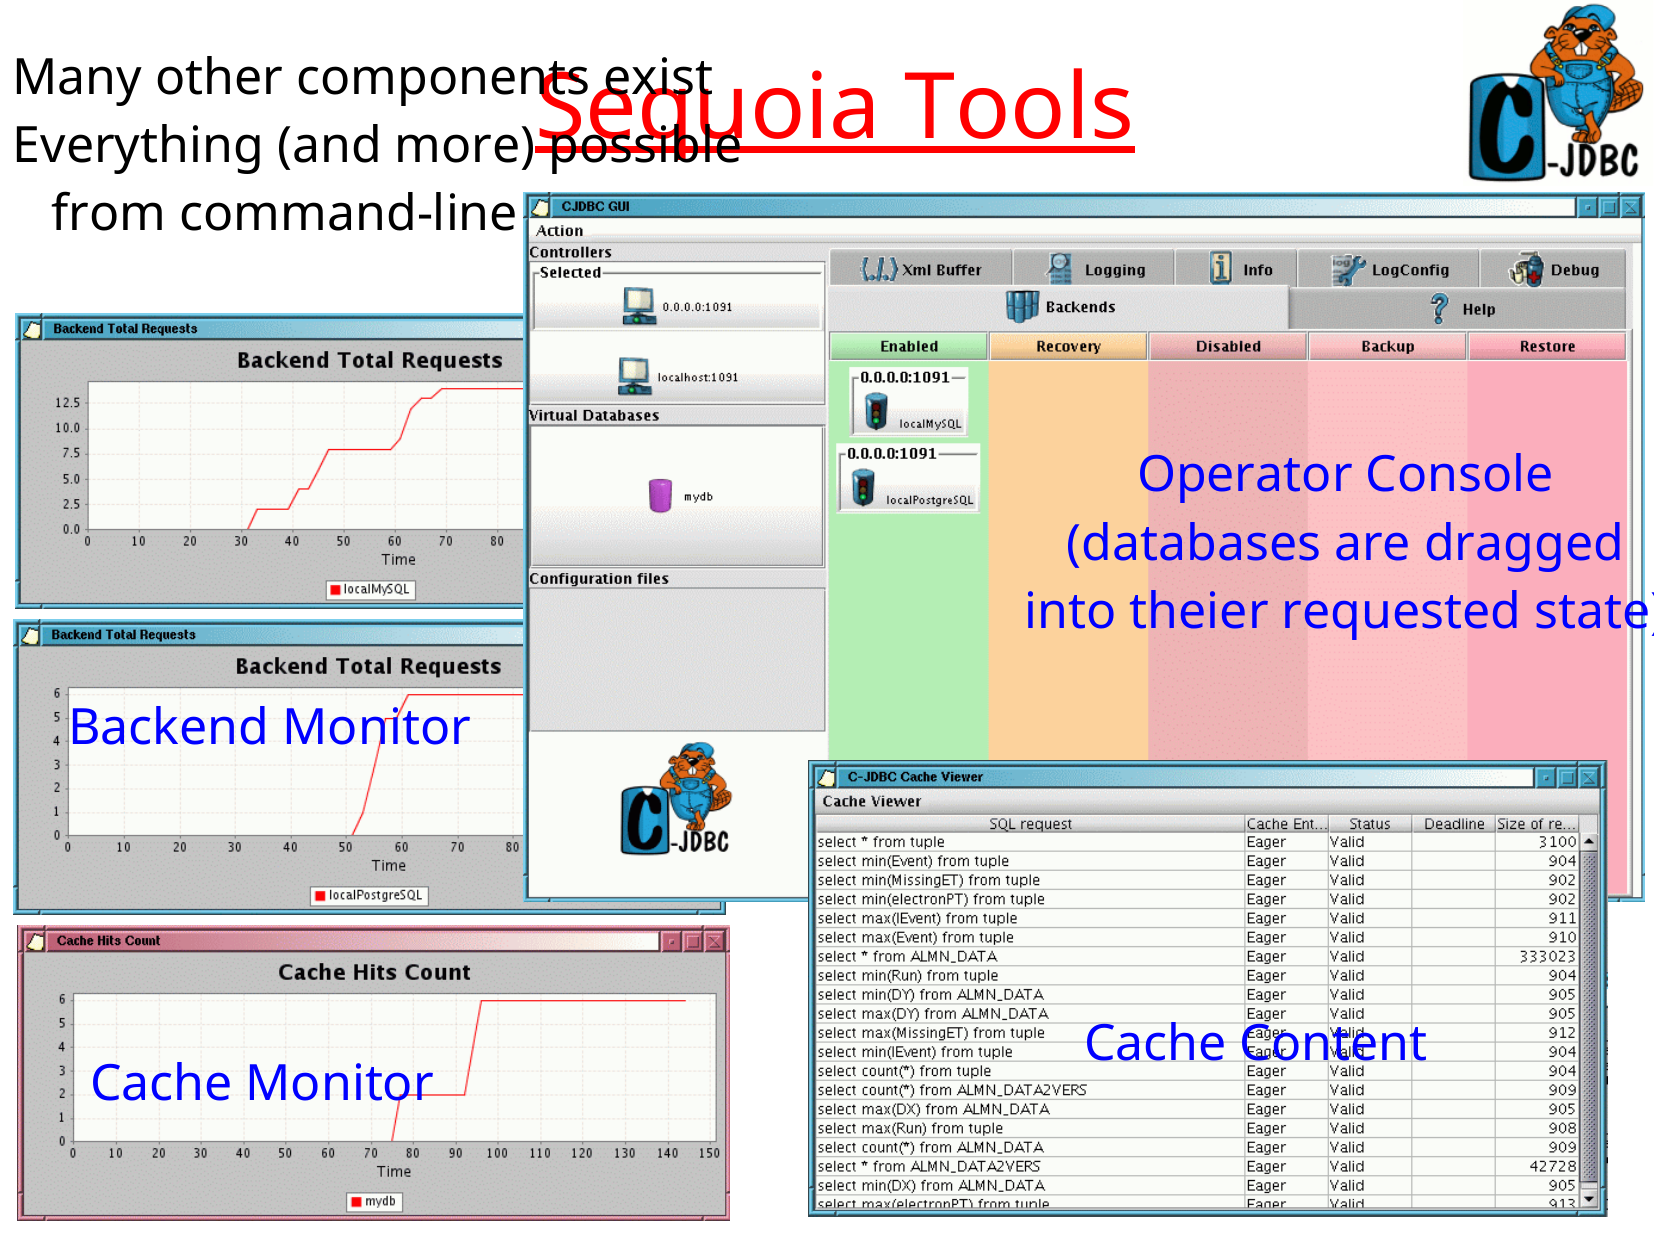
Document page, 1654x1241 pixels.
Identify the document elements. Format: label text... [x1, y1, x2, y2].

picture [1629, 604, 1643, 612]
text_box Many other components exist Everything (and more) possible from command-line [12, 40, 593, 268]
title Sequoia Tools [129, 0, 1542, 208]
picture [1629, 615, 1645, 625]
text_box Operator Console (databases are dragged into theier requested state) [1024, 438, 1488, 666]
text_box Cache Content [1084, 1006, 1340, 1083]
picture [1463, 0, 1654, 186]
picture [17, 925, 730, 1221]
picture [13, 192, 1645, 1217]
text_box Cache Monitor [90, 1047, 353, 1124]
text_box Backend Monitor [68, 691, 380, 768]
